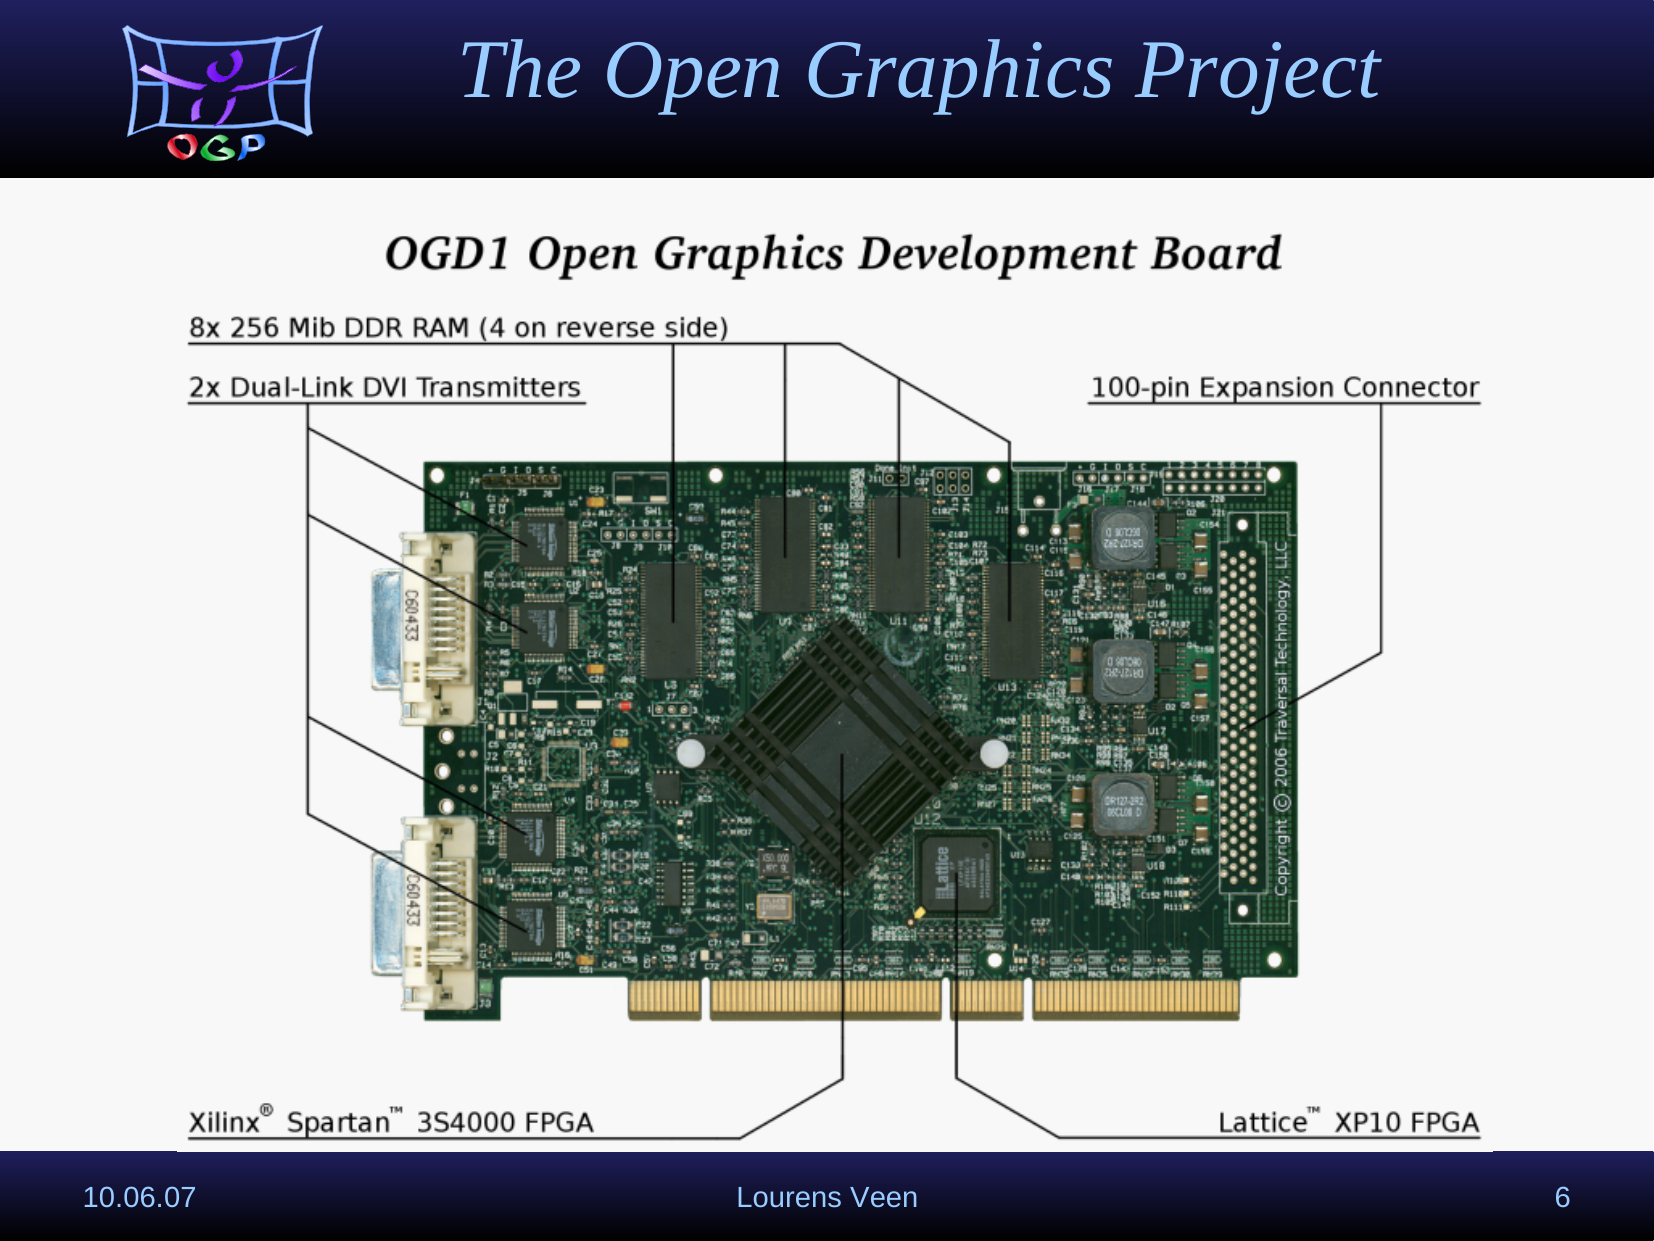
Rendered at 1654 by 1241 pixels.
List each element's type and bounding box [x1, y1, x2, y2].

picture [122, 25, 323, 161]
picture [177, 185, 1493, 1152]
